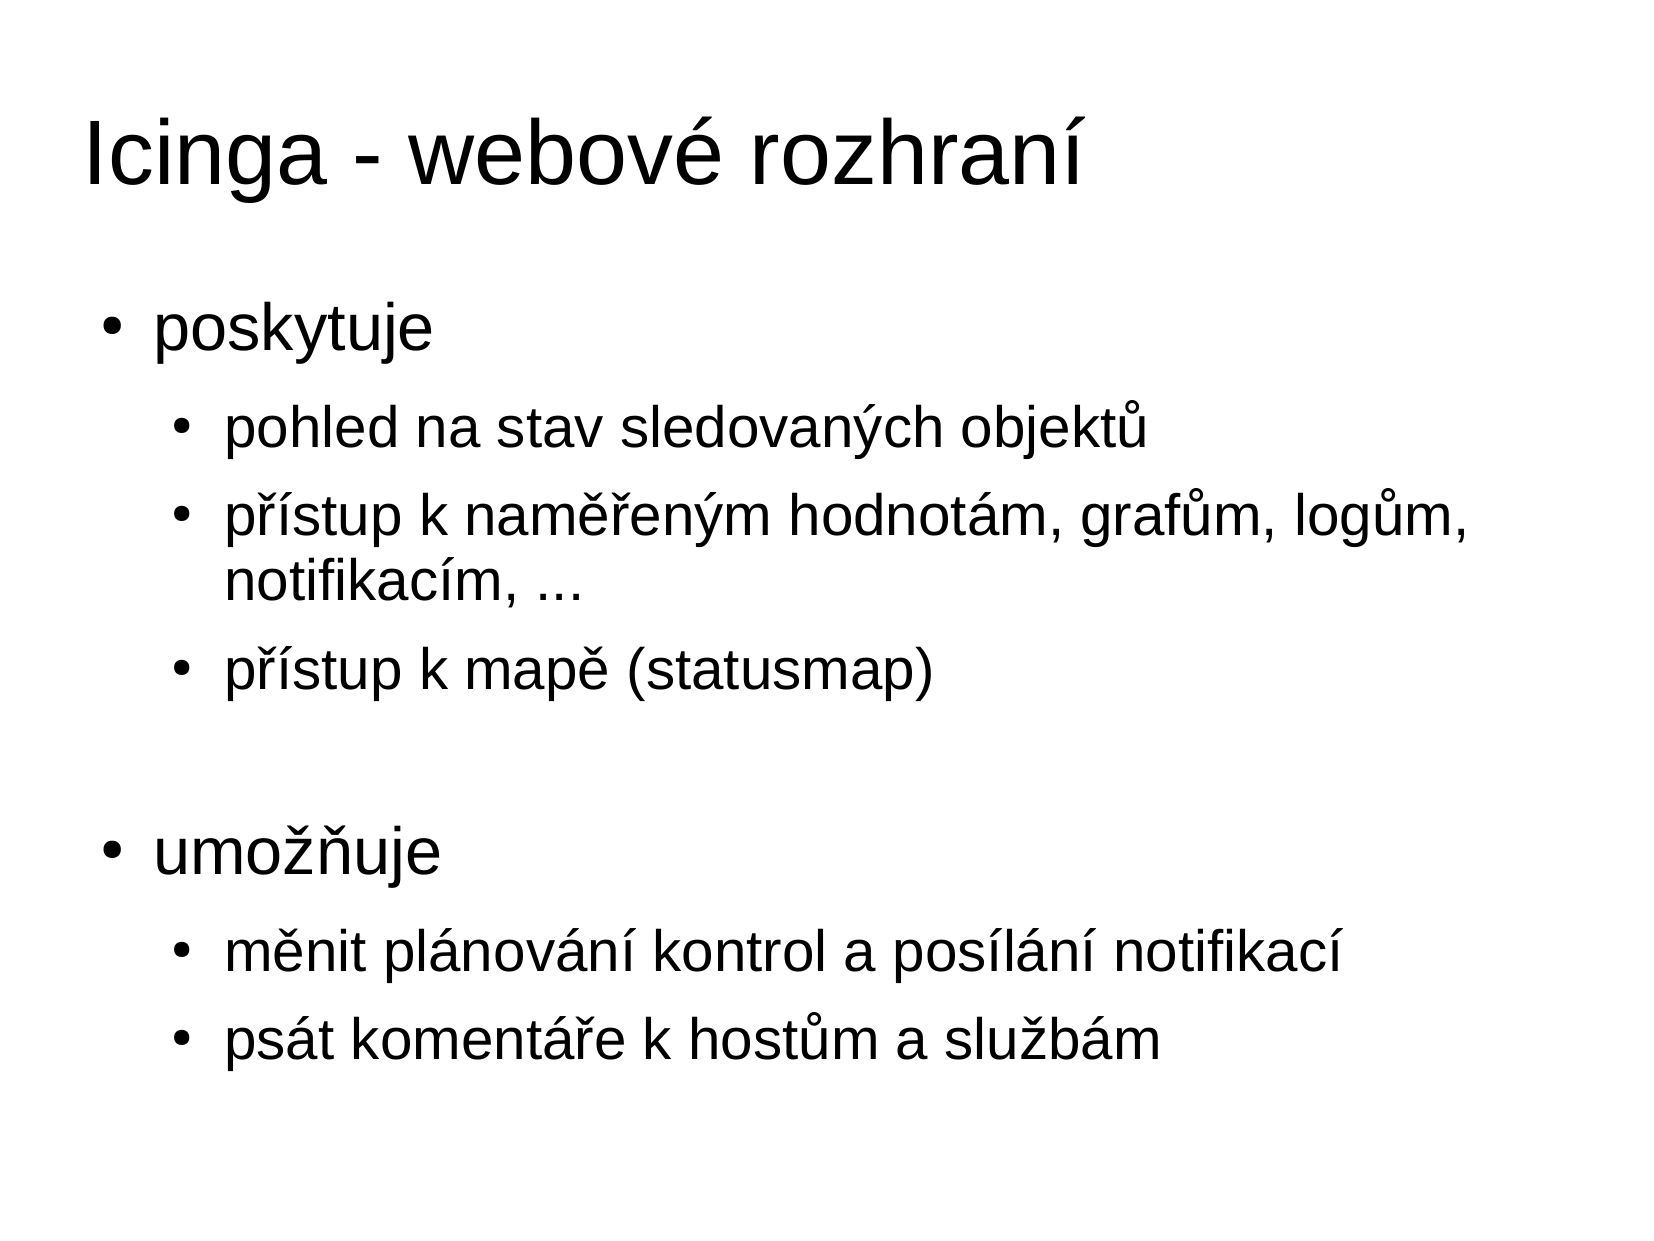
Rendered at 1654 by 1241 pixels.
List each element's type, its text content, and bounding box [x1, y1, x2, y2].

title Icinga - webové rozhraní [82, 49, 1571, 257]
list poskytuje pohled na stav sledovaných objektů přístup k naměřeným hodnotám, grafům, logům, notifikacím, ... přístup k mapě (statusmap) umožňuje měnit plánování kontrol a posílání notifikací psát komentáře k hostům a službám [82, 290, 1571, 1123]
